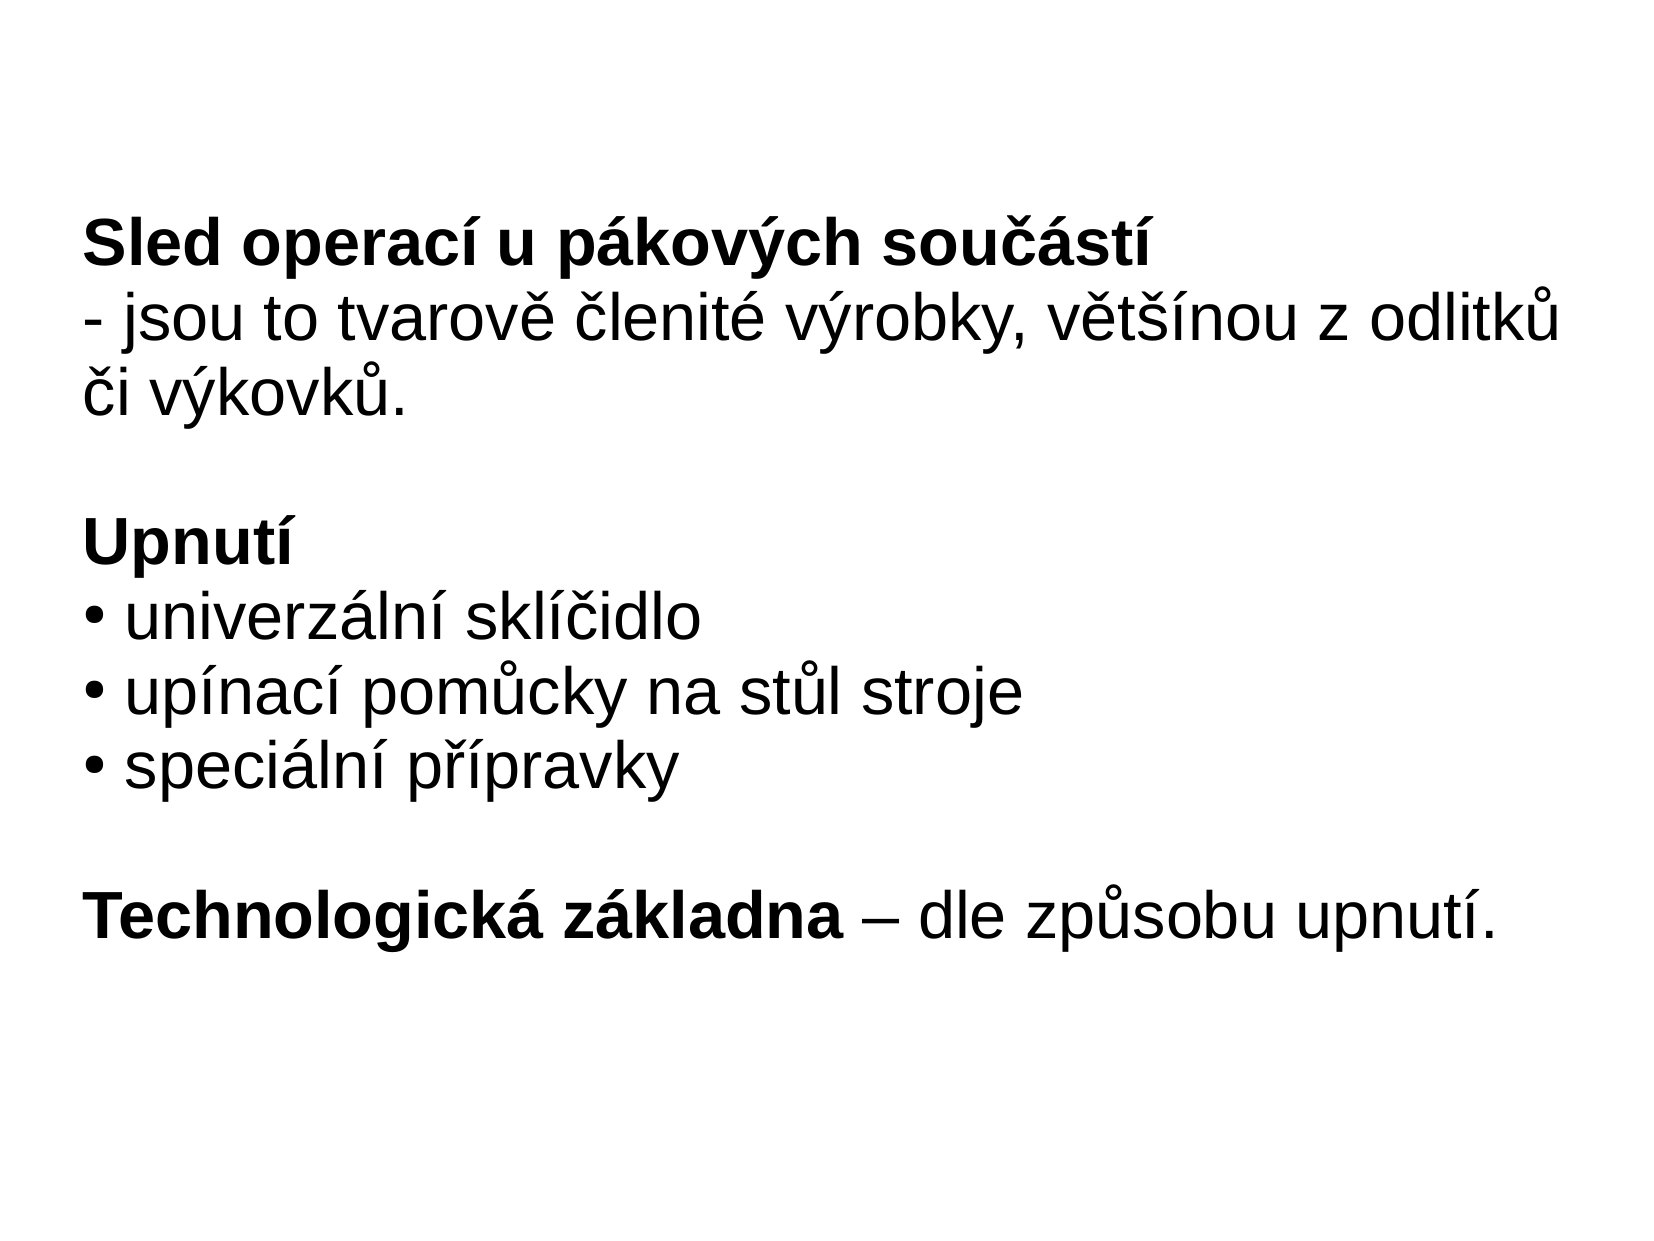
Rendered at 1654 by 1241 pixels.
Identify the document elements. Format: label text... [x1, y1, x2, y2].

subtitle Sled operací u pákových součástí - jsou to tvarově členité výrobky, většínou z odlitků či výkovků. Upnutí univerzální sklíčidlo upínací pomůcky na stůl stroje speciální přípravky Technologická základna – dle způsobu upnutí. [82, 56, 1571, 1102]
